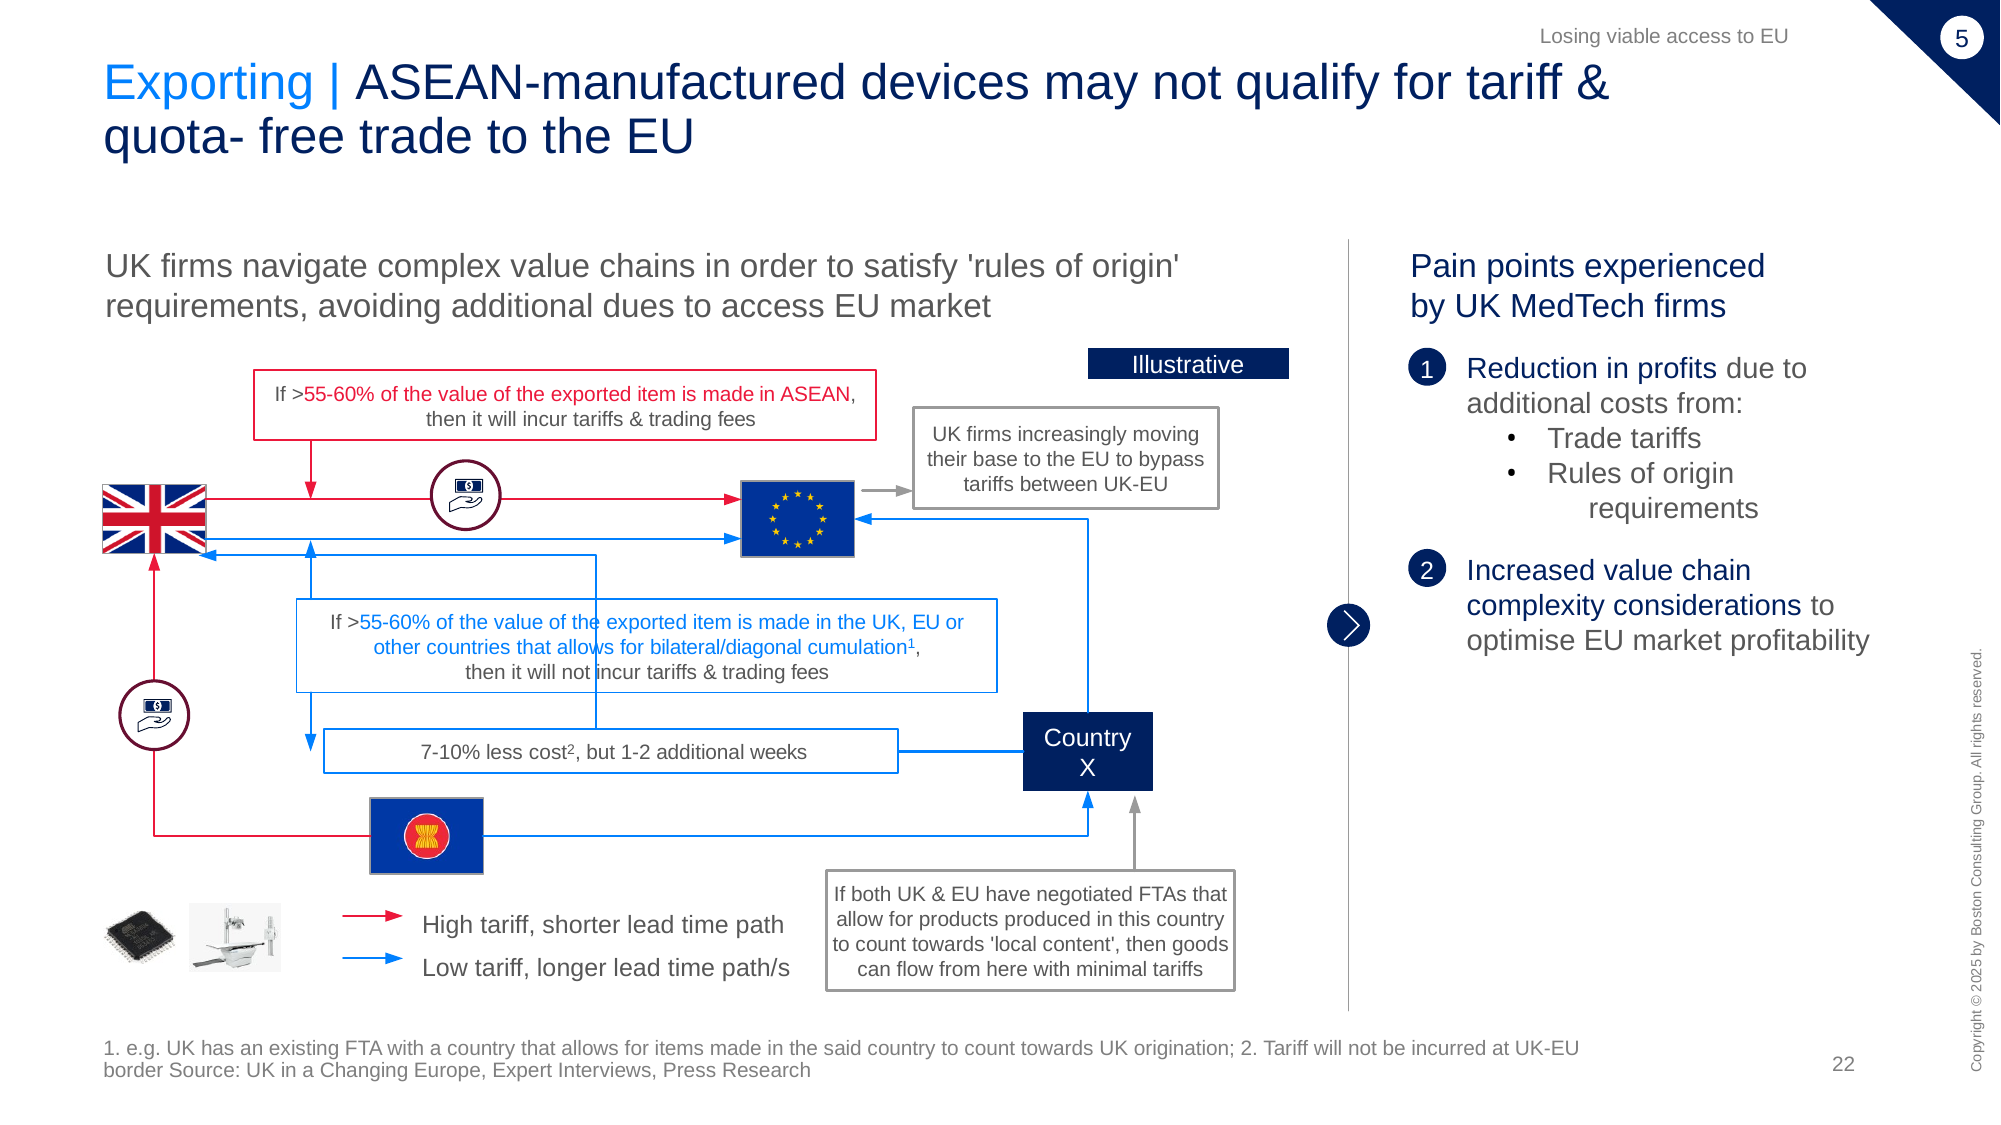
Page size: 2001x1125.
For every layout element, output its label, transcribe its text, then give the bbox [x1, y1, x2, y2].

text_box Increased value chain complexity considerations to optimise EU market profitability [1464, 549, 1897, 658]
text_box [119, 680, 189, 750]
text_box 7-10% less cost2, but 1-2 additional weeks [324, 728, 898, 773]
text_box 2 [1408, 548, 1447, 587]
picture [103, 910, 176, 964]
text_box Reduction in profits due to additional costs from: Trade tariffs Rules of origin requirements [1464, 347, 1897, 527]
text_box 1 [1408, 347, 1447, 386]
picture [189, 903, 281, 972]
text_box High tariff, shorter lead time path [420, 897, 793, 935]
text_box UK firms navigate complex value chains in order to satisfy 'rules of origin' requirements, avoiding additional dues to access EU market [103, 241, 1289, 324]
picture [103, 485, 206, 553]
picture [370, 798, 483, 874]
text_box Country X [1023, 712, 1152, 791]
text_box [431, 460, 501, 530]
text_box If >55-60% of the value of the exported item is made in the UK, EU or other countries that allows for bilateral/diagonal cumulation1, then it will not incur tariffs & trading fees [296, 599, 998, 693]
text_box [1869, 0, 2000, 126]
text_box Low tariff, longer lead time path/s [420, 939, 793, 978]
text_box Illustrative [1088, 348, 1289, 379]
text_box 1. e.g. UK has an existing FTA with a country that allows for items made in the said country to count towards UK origination; 2. Tariff will not be incurred at UK-EU border Source: UK in a Changing Europe, Expert Interviews, Press Research [103, 1037, 1585, 1082]
text_box [1327, 604, 1370, 647]
picture [741, 481, 854, 557]
text_box 5 [1940, 15, 1984, 60]
text_box Pain points experienced by UK MedTech firms [1408, 239, 1897, 324]
text_box If both UK & EU have negotiated FTAs that allow for products produced in this country to count towards 'local content', then goods can flow from here with minimal tariffs [826, 870, 1235, 991]
title Exporting | ASEAN-manufactured devices may not qualify for tariff & quota- free trade to the EU [103, 55, 1897, 165]
text_box UK firms increasingly moving their base to the EU to bypass tariffs between UK-EU [914, 407, 1218, 508]
text_box Losing viable access to EU [1540, 14, 1881, 56]
text_box If >55-60% of the value of the exported item is made in ASEAN, then it will incur tariffs & trading fees [253, 369, 876, 441]
